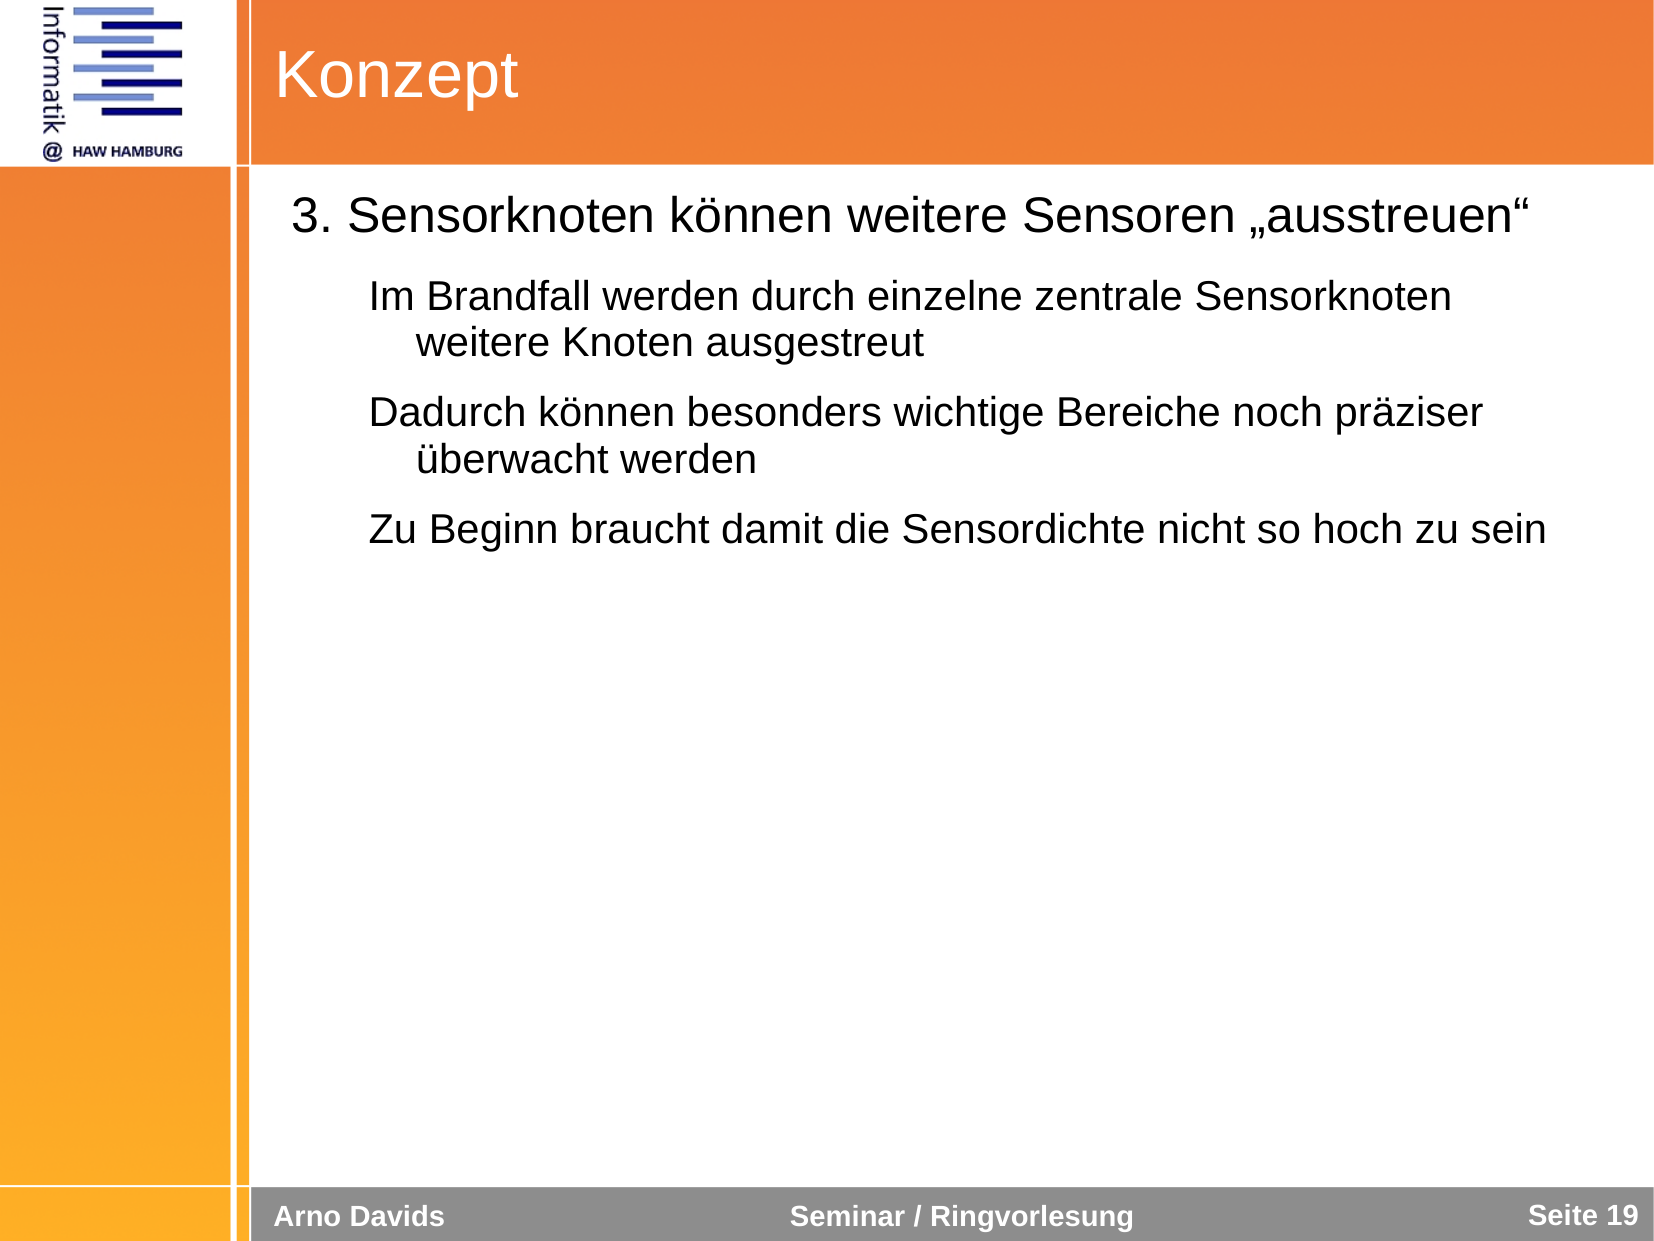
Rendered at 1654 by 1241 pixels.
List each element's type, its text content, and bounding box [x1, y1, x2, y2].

picture [0, 0, 1654, 1241]
picture [43, 5, 186, 162]
title Konzept [274, 11, 1651, 137]
list 3. Sensorknoten können weitere Sensoren „ausstreuen“ Im Brandfall werden durch einzelne zentrale Sensorknoten weitere Knoten ausgestreut Dadurch können besonders wichtige Bereiche noch präziser überwacht werden Zu Beginn braucht damit die Sensordichte nicht so hoch zu sein [274, 187, 1576, 1160]
